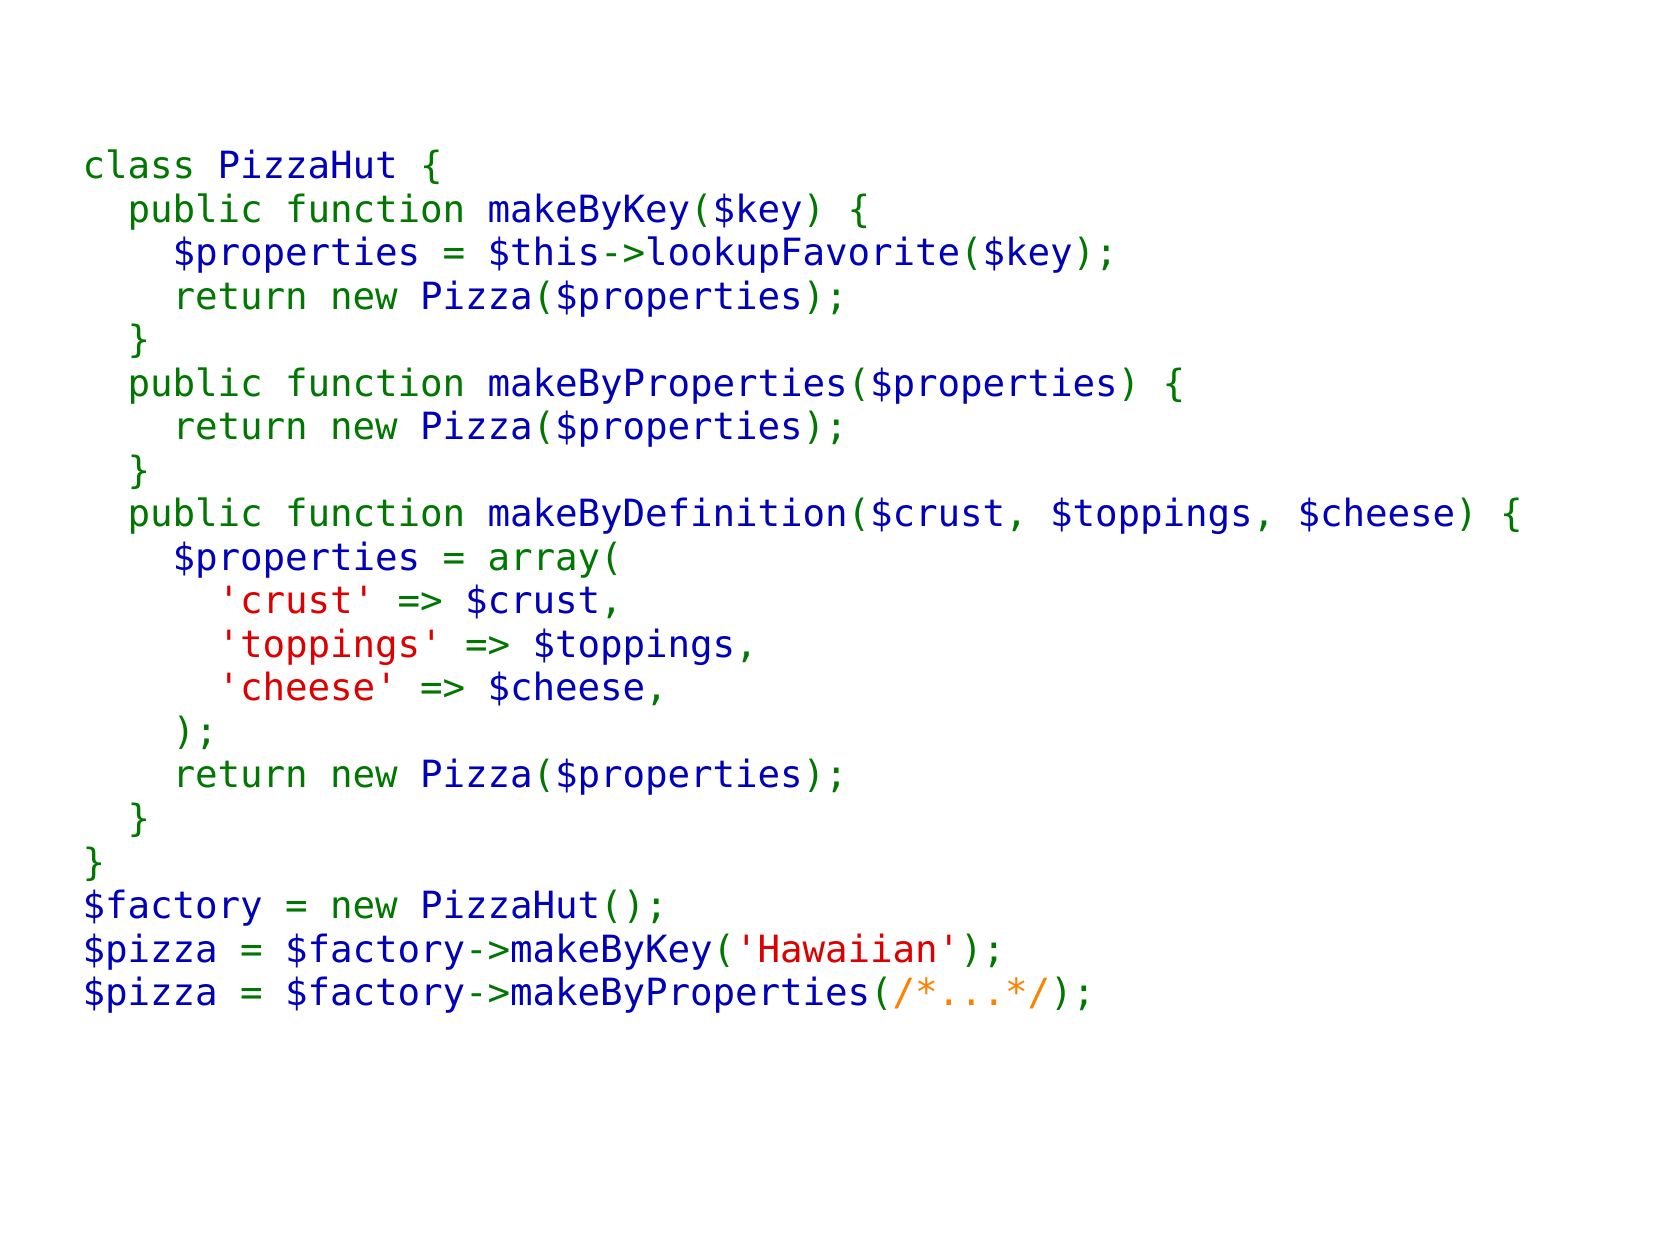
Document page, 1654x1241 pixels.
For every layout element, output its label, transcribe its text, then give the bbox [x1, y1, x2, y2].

subtitle class PizzaHut { public function makeByKey($key) { $properties = $this->lookupFavorite($key); return new Pizza($properties); } public function makeByProperties($properties) { return new Pizza($properties); } public function makeByDefinition($crust, $toppings, $cheese) { $properties = array( 'crust' => $crust, 'toppings' => $toppings, 'cheese' => $cheese, ); return new Pizza($properties); } } $factory = new PizzaHut(); $pizza = $factory->makeByKey('Hawaiian'); $pizza = $factory->makeByProperties(/*...*/); [82, 49, 1571, 1109]
